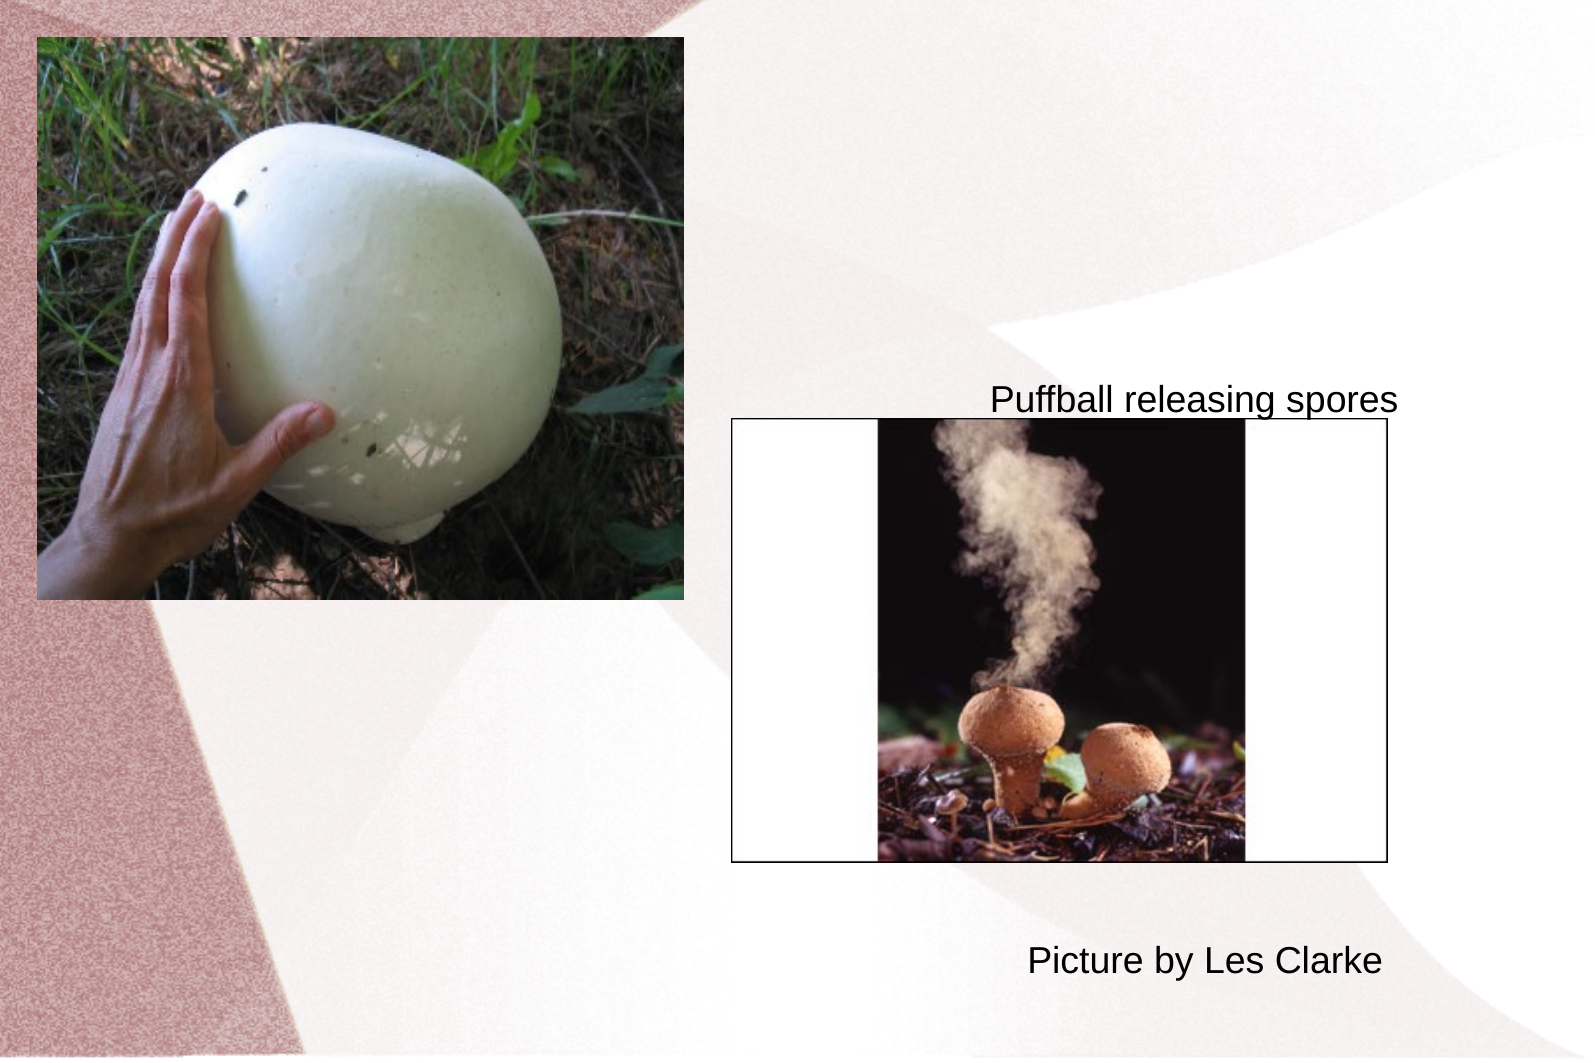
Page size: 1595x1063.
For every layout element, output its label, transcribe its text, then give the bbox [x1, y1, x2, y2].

text_box Picture by Les Clarke [1012, 931, 1398, 989]
text_box Puffball releasing spores [975, 371, 1414, 428]
picture [0, 0, 1595, 1063]
